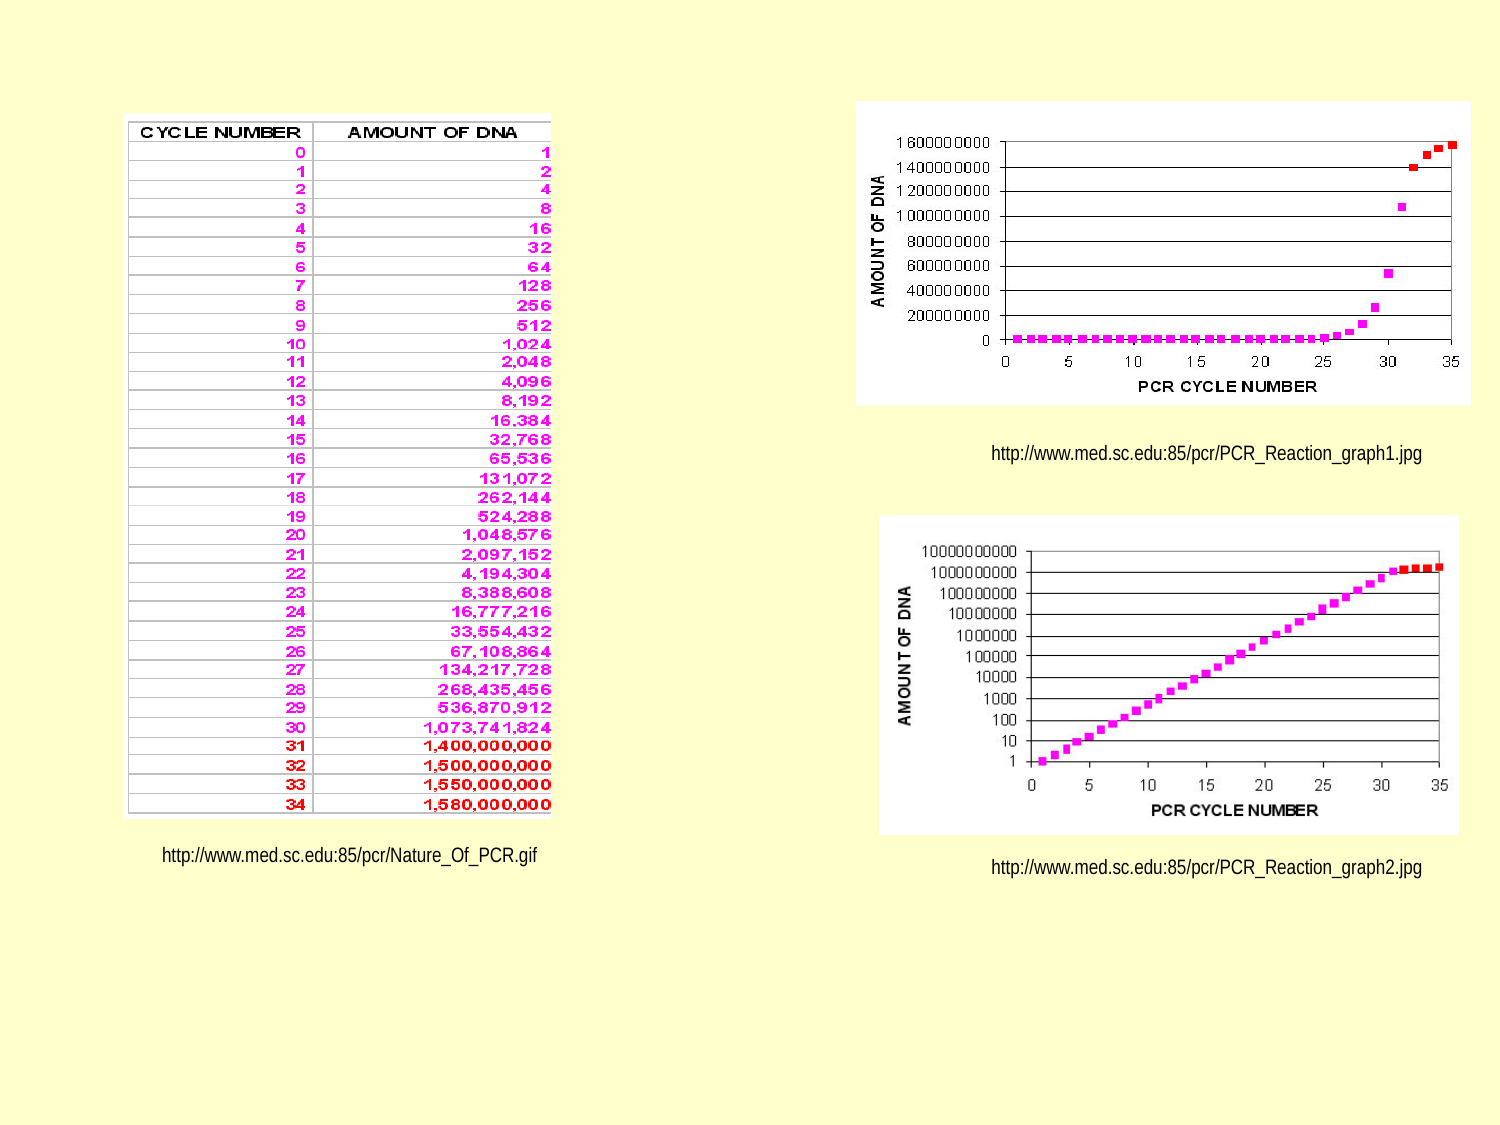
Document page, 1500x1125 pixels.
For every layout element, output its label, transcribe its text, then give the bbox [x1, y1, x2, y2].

picture [856, 101, 1471, 406]
text_box http://www.med.sc.edu:85/pcr/PCR_Reaction_graph1.jpg [976, 432, 1438, 473]
picture [879, 515, 1459, 835]
picture [123, 113, 551, 819]
text_box http://www.med.sc.edu:85/pcr/Nature_Of_PCR.gif [147, 834, 552, 874]
text_box http://www.med.sc.edu:85/pcr/PCR_Reaction_graph2.jpg [976, 846, 1438, 886]
